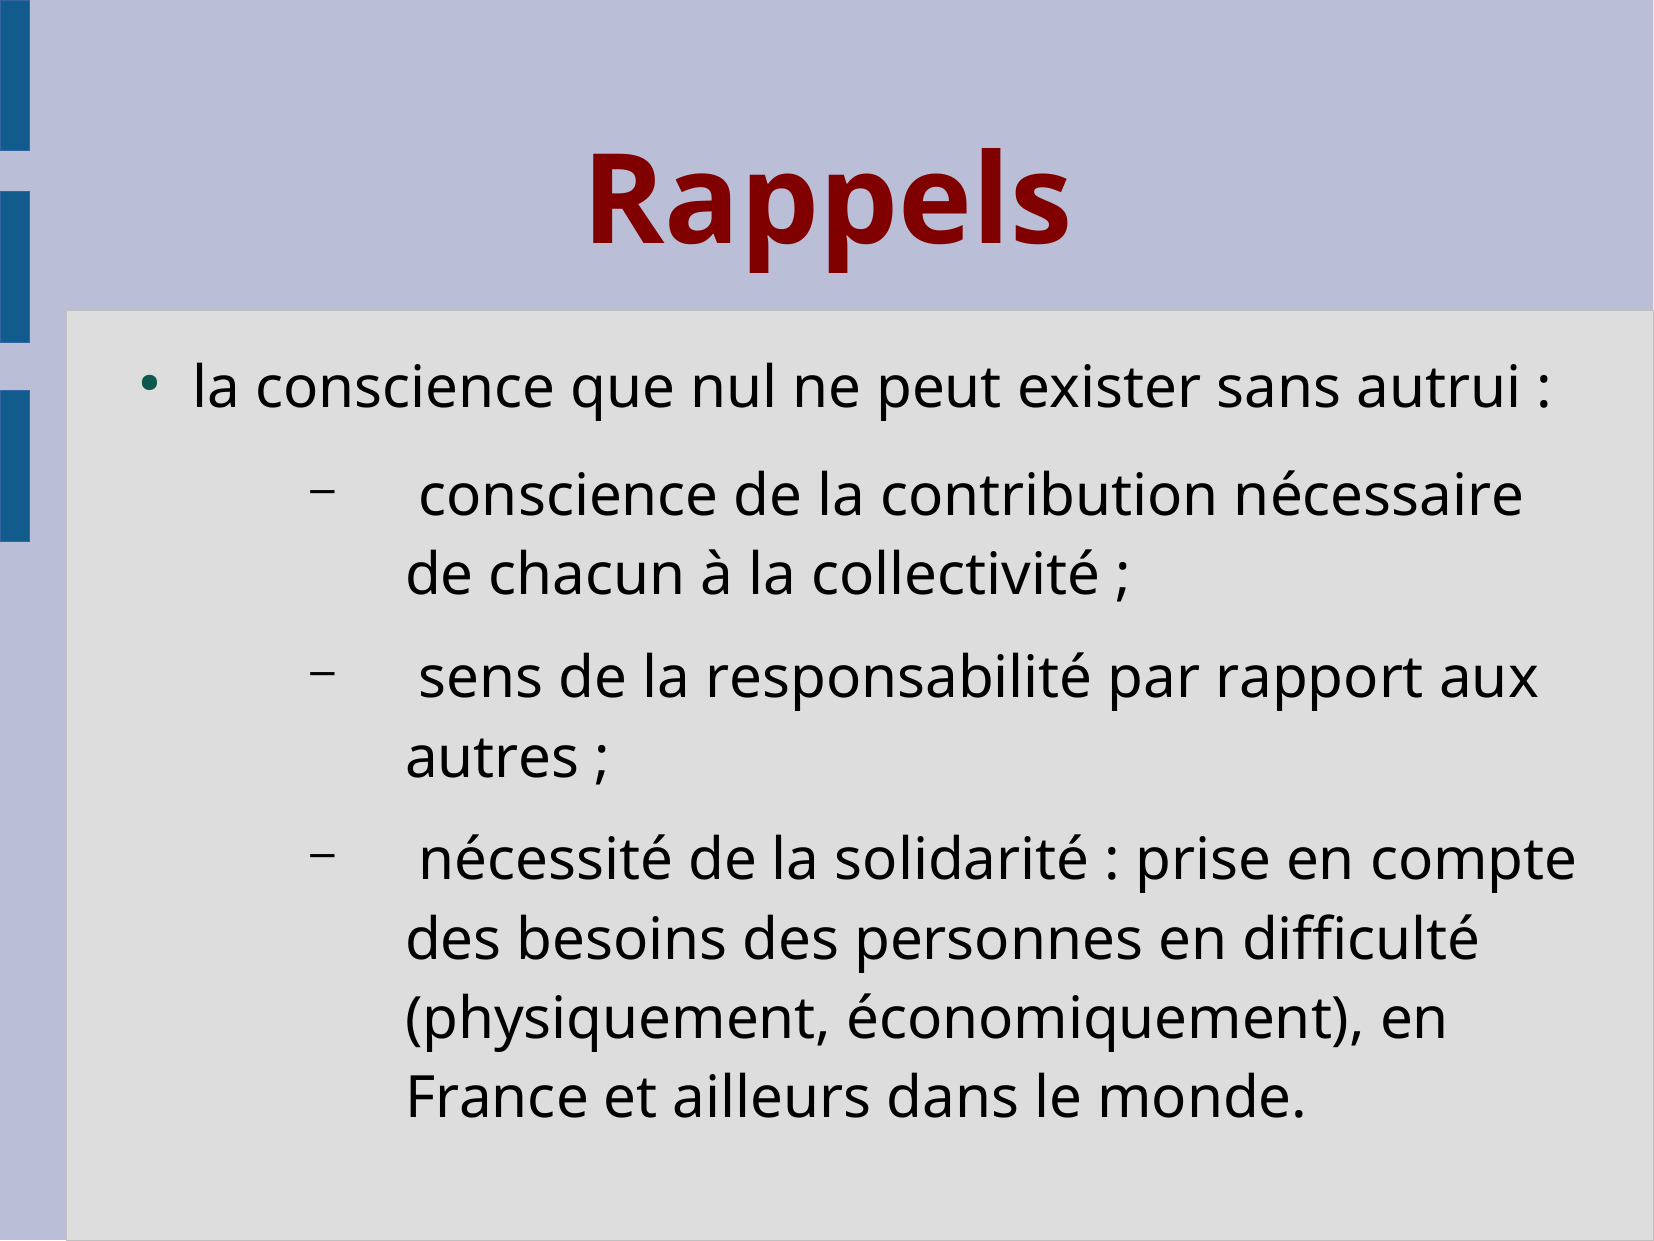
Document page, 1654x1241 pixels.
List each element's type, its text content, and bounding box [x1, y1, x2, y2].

list la conscience que nul ne peut exister sans autrui : conscience de la contribution nécessaire de chacun à la collectivité ; sens de la responsabilité par rapport aux autres ; nécessité de la solidarité : prise en compte des besoins des personnes en difficulté (physiquement, économiquement), en France et ailleurs dans le monde. [121, 344, 1595, 1127]
title Rappels [121, 91, 1534, 299]
